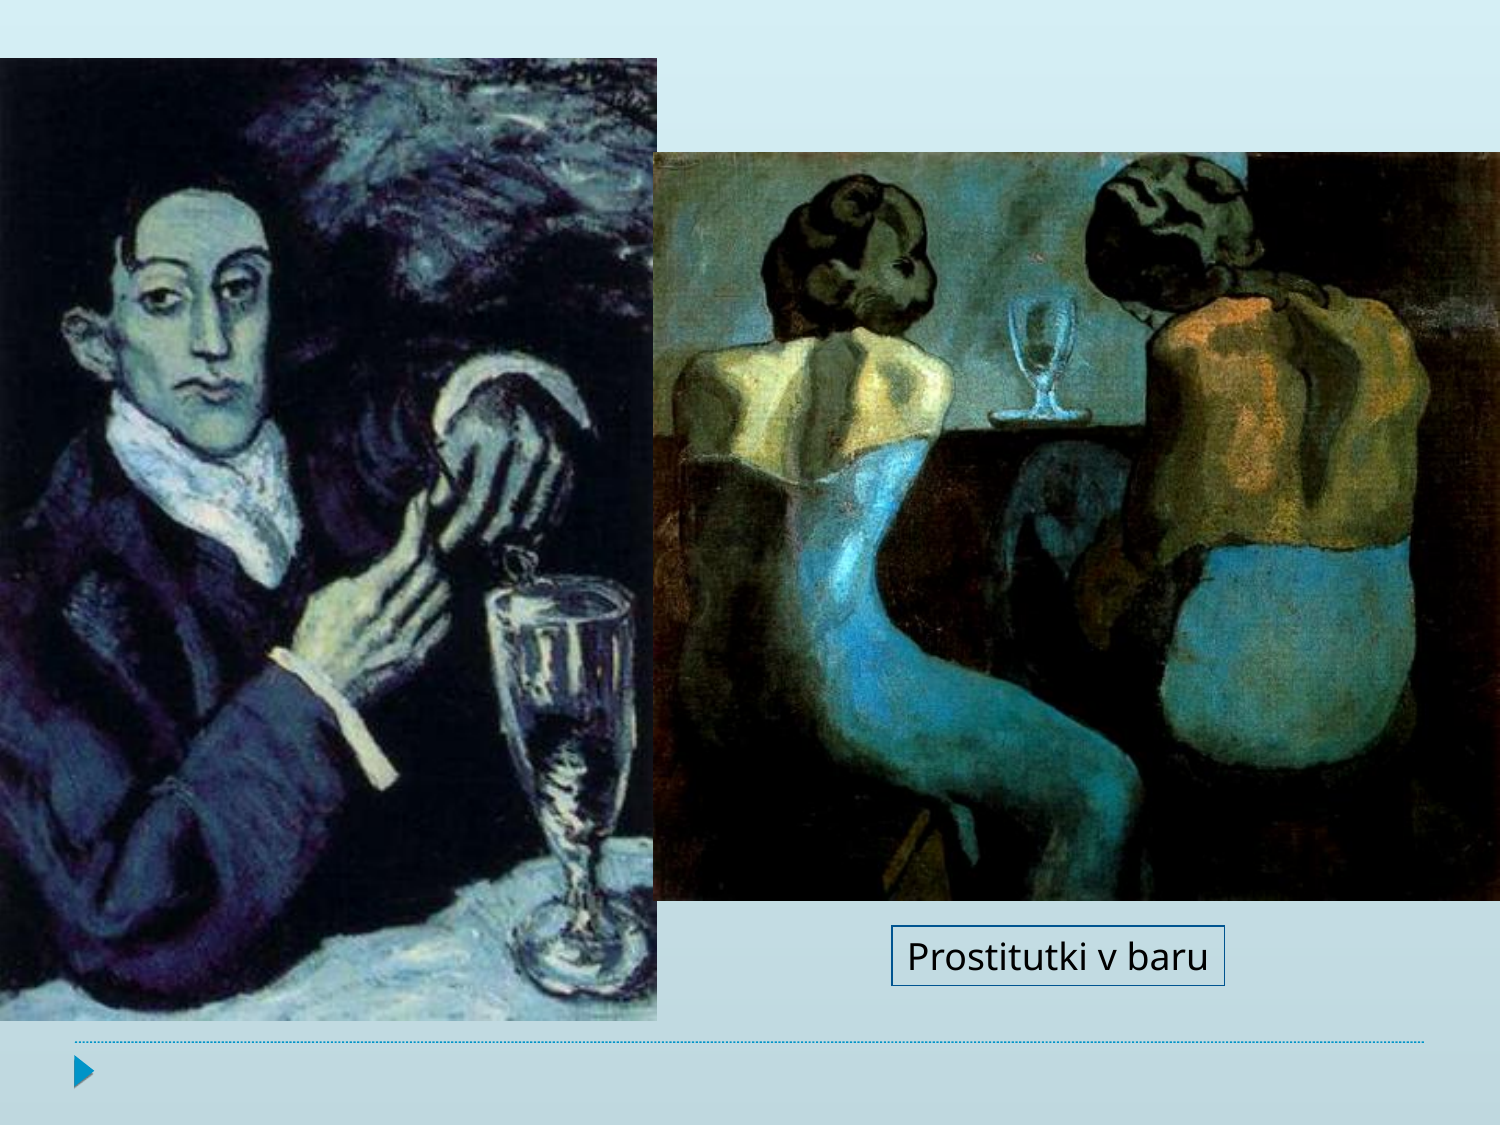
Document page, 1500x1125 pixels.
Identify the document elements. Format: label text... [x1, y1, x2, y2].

picture [0, 58, 1500, 1022]
text_box Prostitutki v baru [892, 925, 1225, 986]
